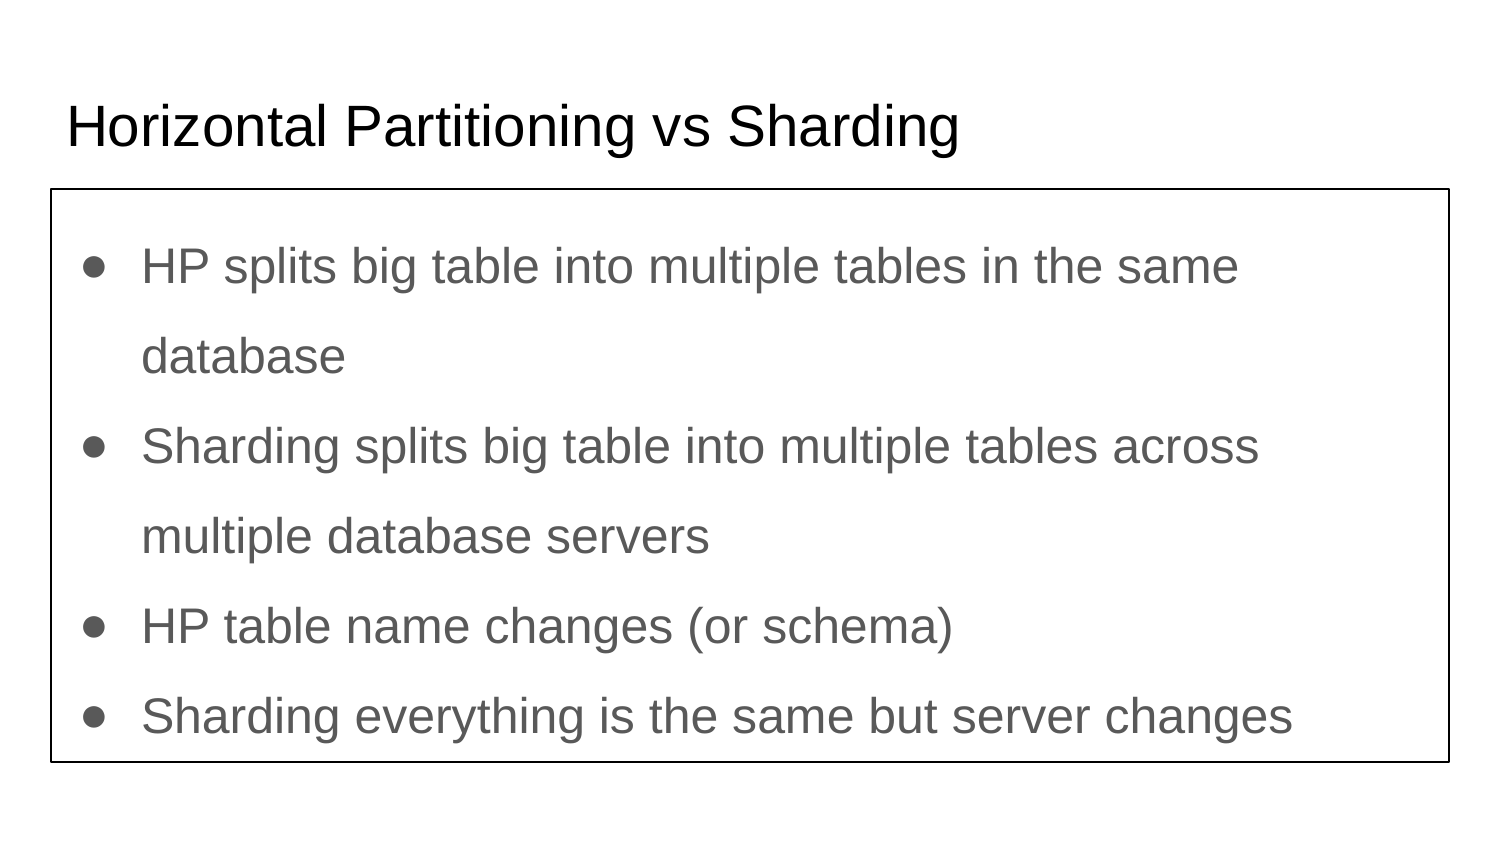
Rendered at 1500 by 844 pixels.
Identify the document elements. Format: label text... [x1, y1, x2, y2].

title Horizontal Partitioning vs Sharding [51, 72, 1449, 167]
list HP splits big table into multiple tables in the same database Sharding splits big table into multiple tables across multiple database servers HP table name changes (or schema) Sharding everything is the same but server changes [51, 189, 1449, 762]
